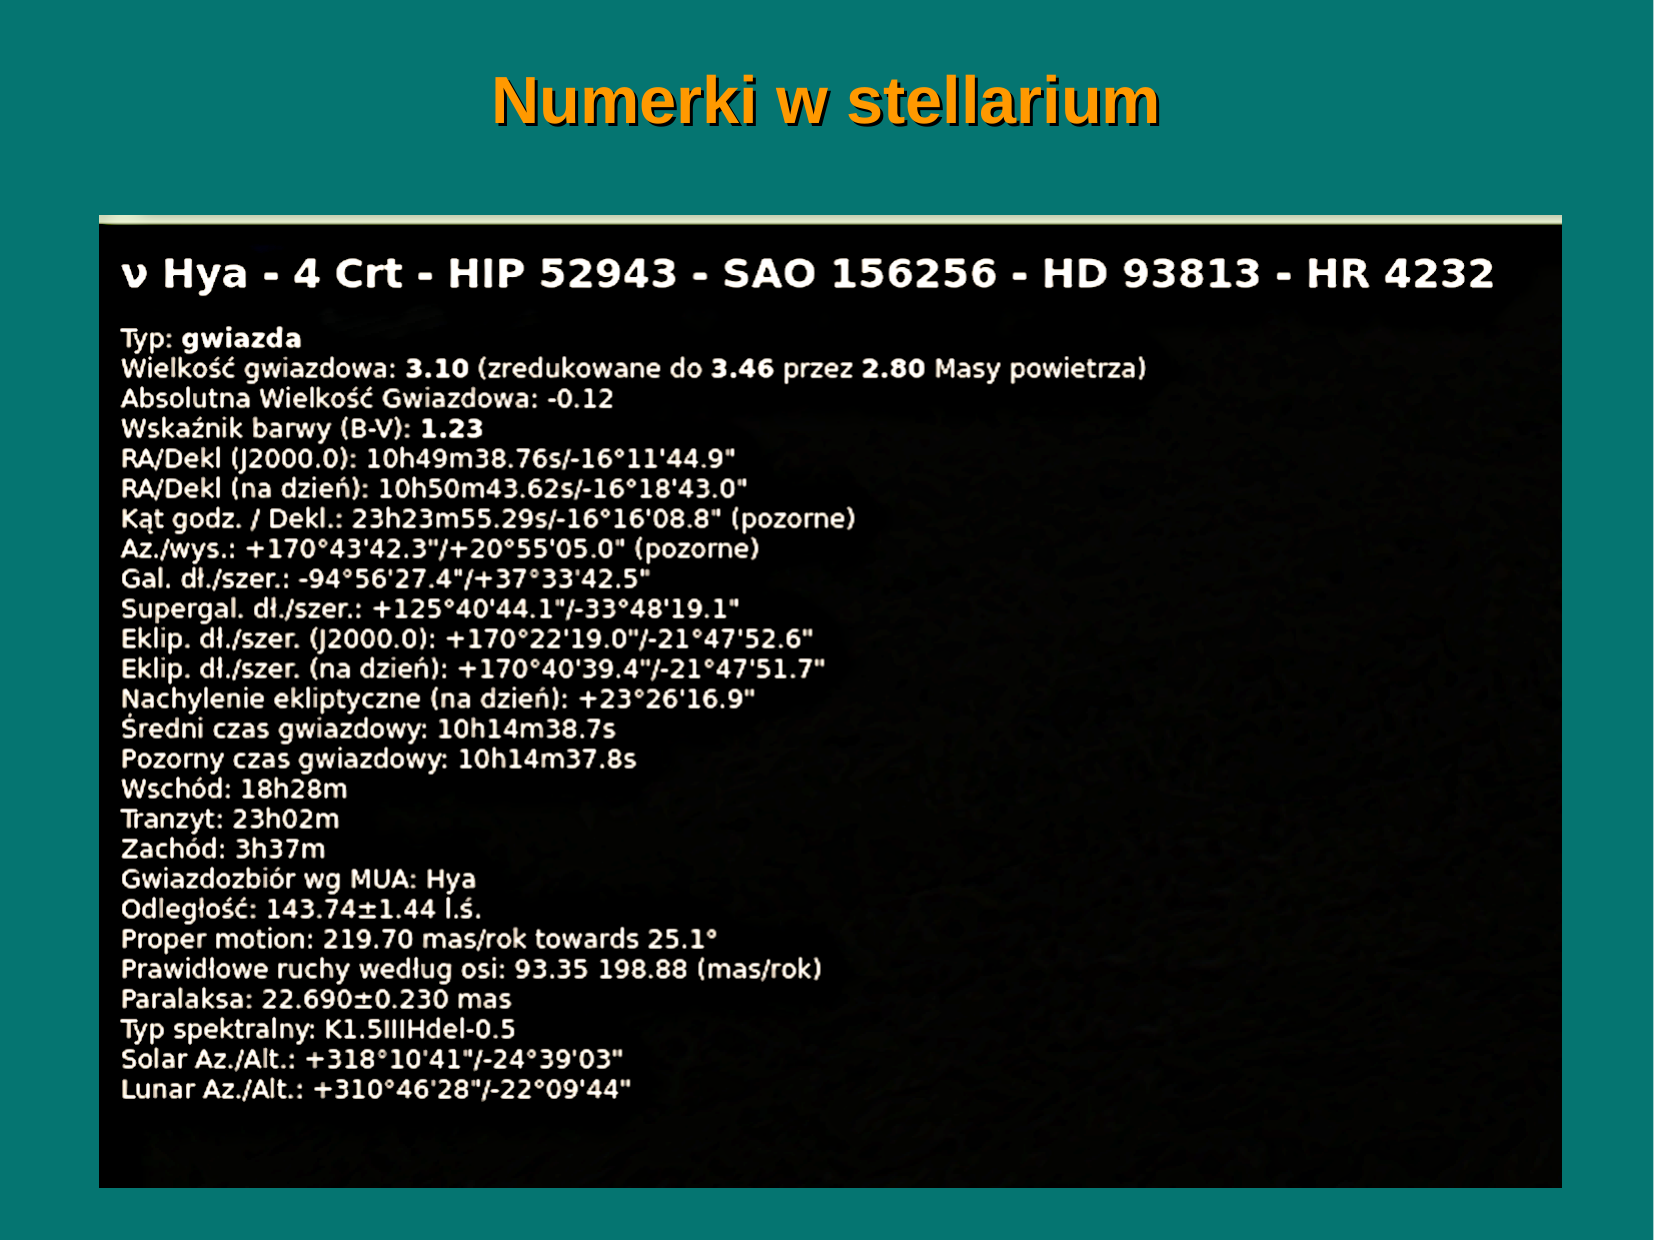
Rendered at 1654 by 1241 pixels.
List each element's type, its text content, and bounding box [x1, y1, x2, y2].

picture [99, 215, 1562, 1188]
title Numerki w stellarium [82, 49, 1571, 152]
